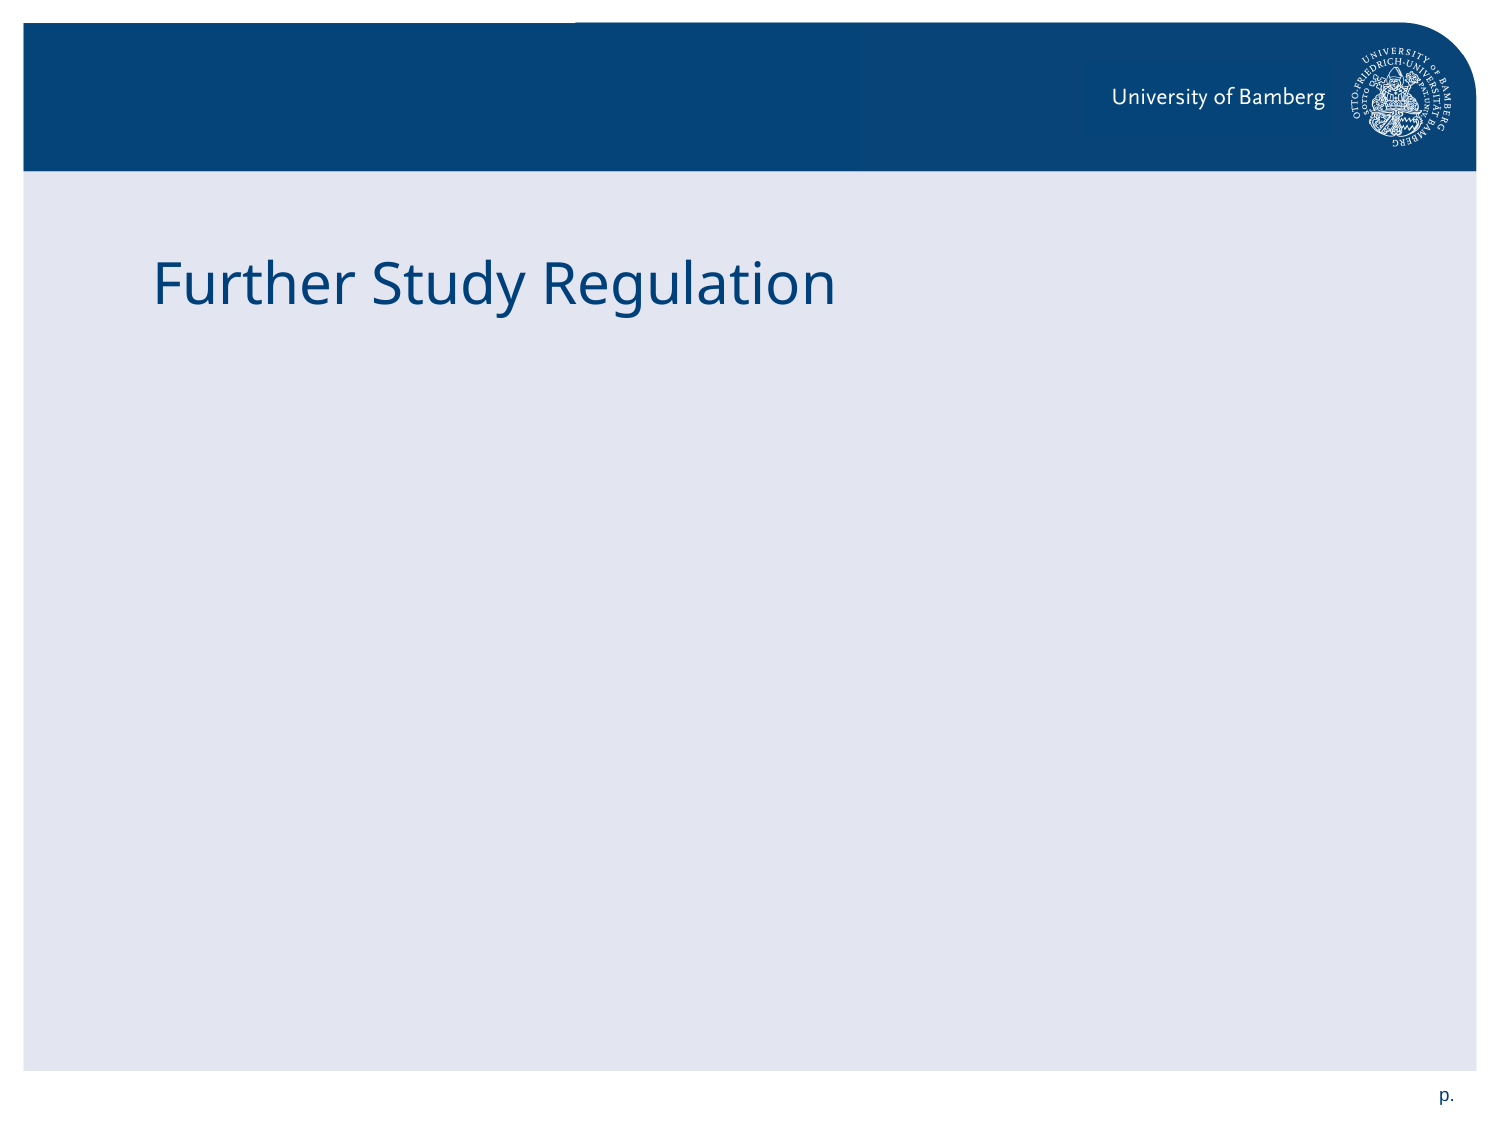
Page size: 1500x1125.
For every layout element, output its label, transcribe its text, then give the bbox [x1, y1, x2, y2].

picture [0, 0, 1500, 1125]
title Further Study Regulation [137, 187, 1363, 375]
